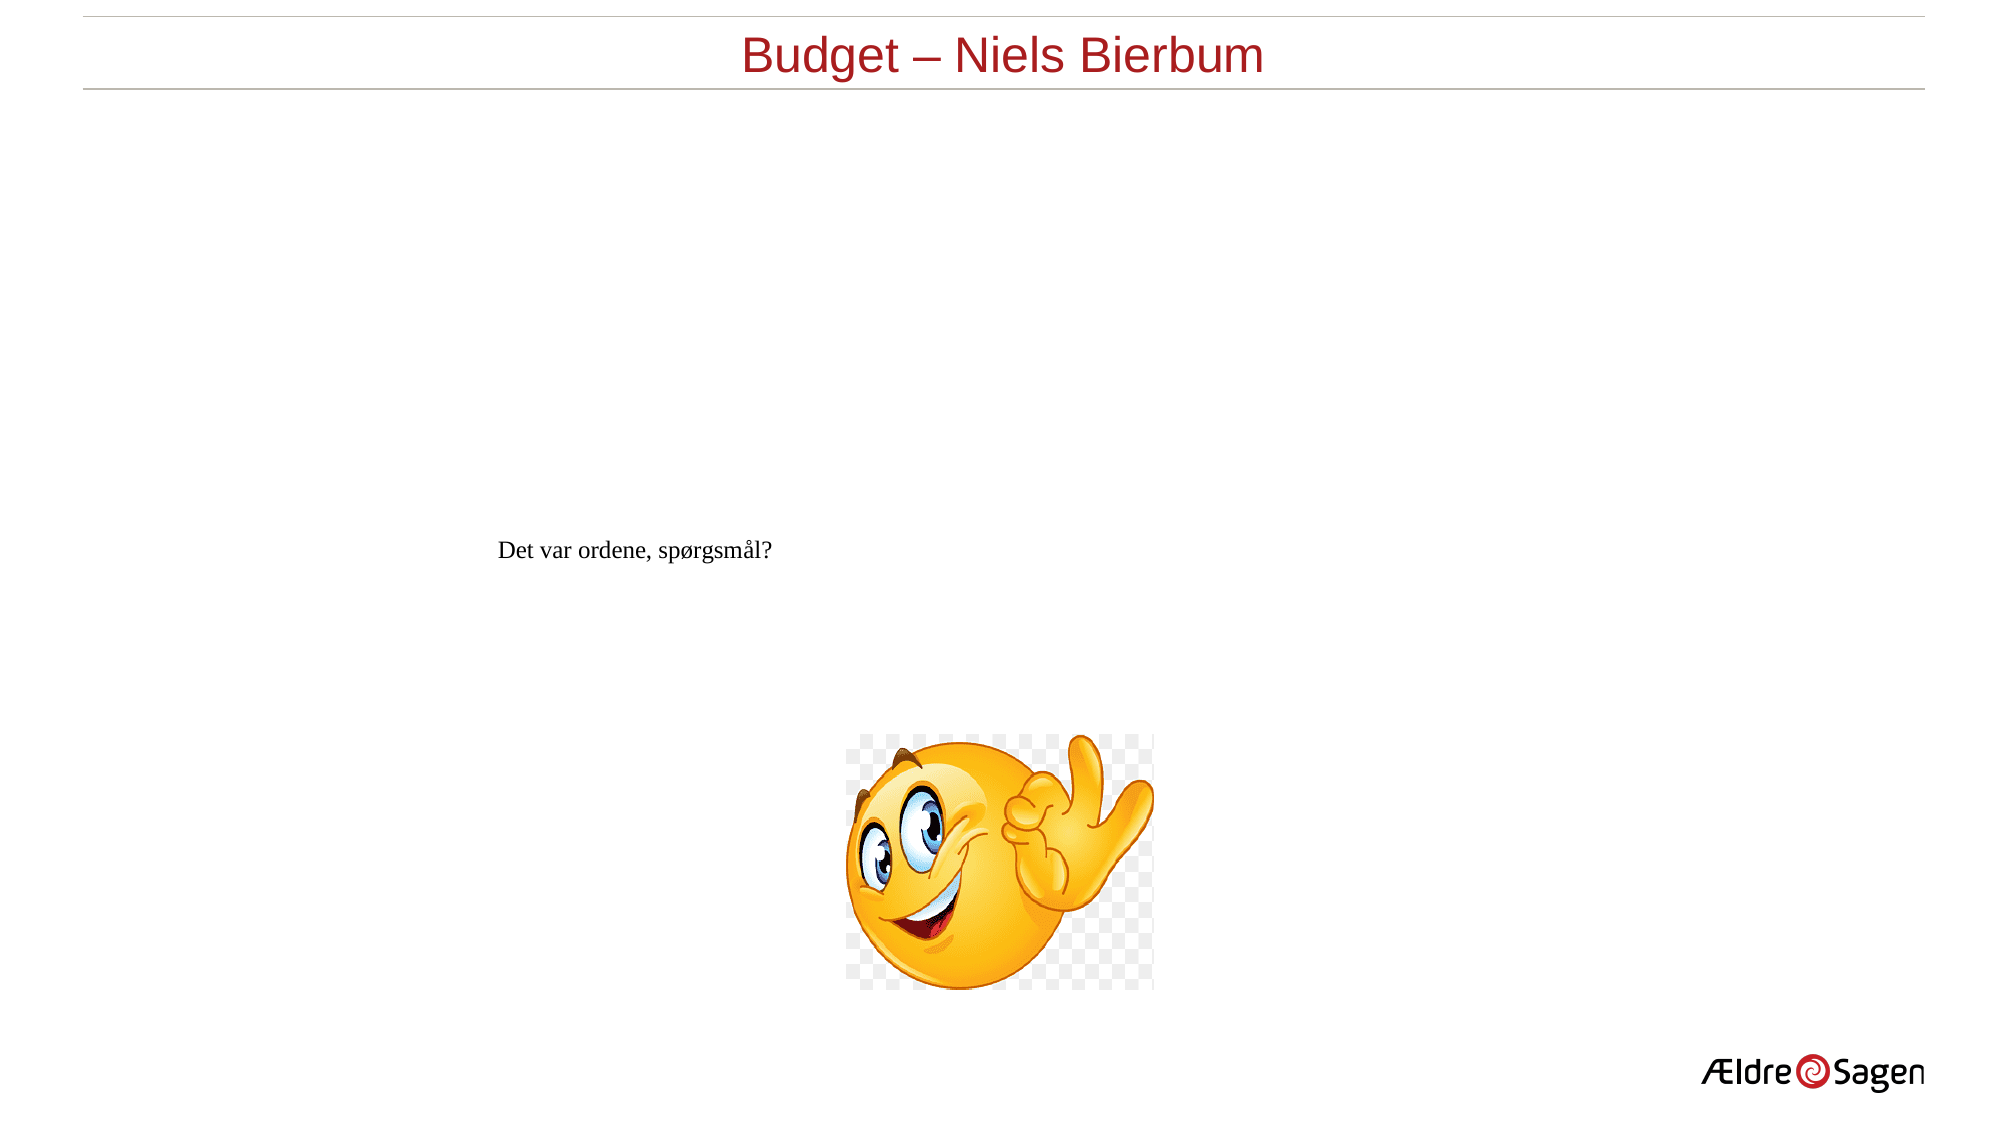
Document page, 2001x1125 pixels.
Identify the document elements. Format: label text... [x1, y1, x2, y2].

text_box Budget – Niels Bierbum [82, 14, 1925, 92]
picture [846, 734, 1154, 990]
picture [497, 535, 1503, 590]
